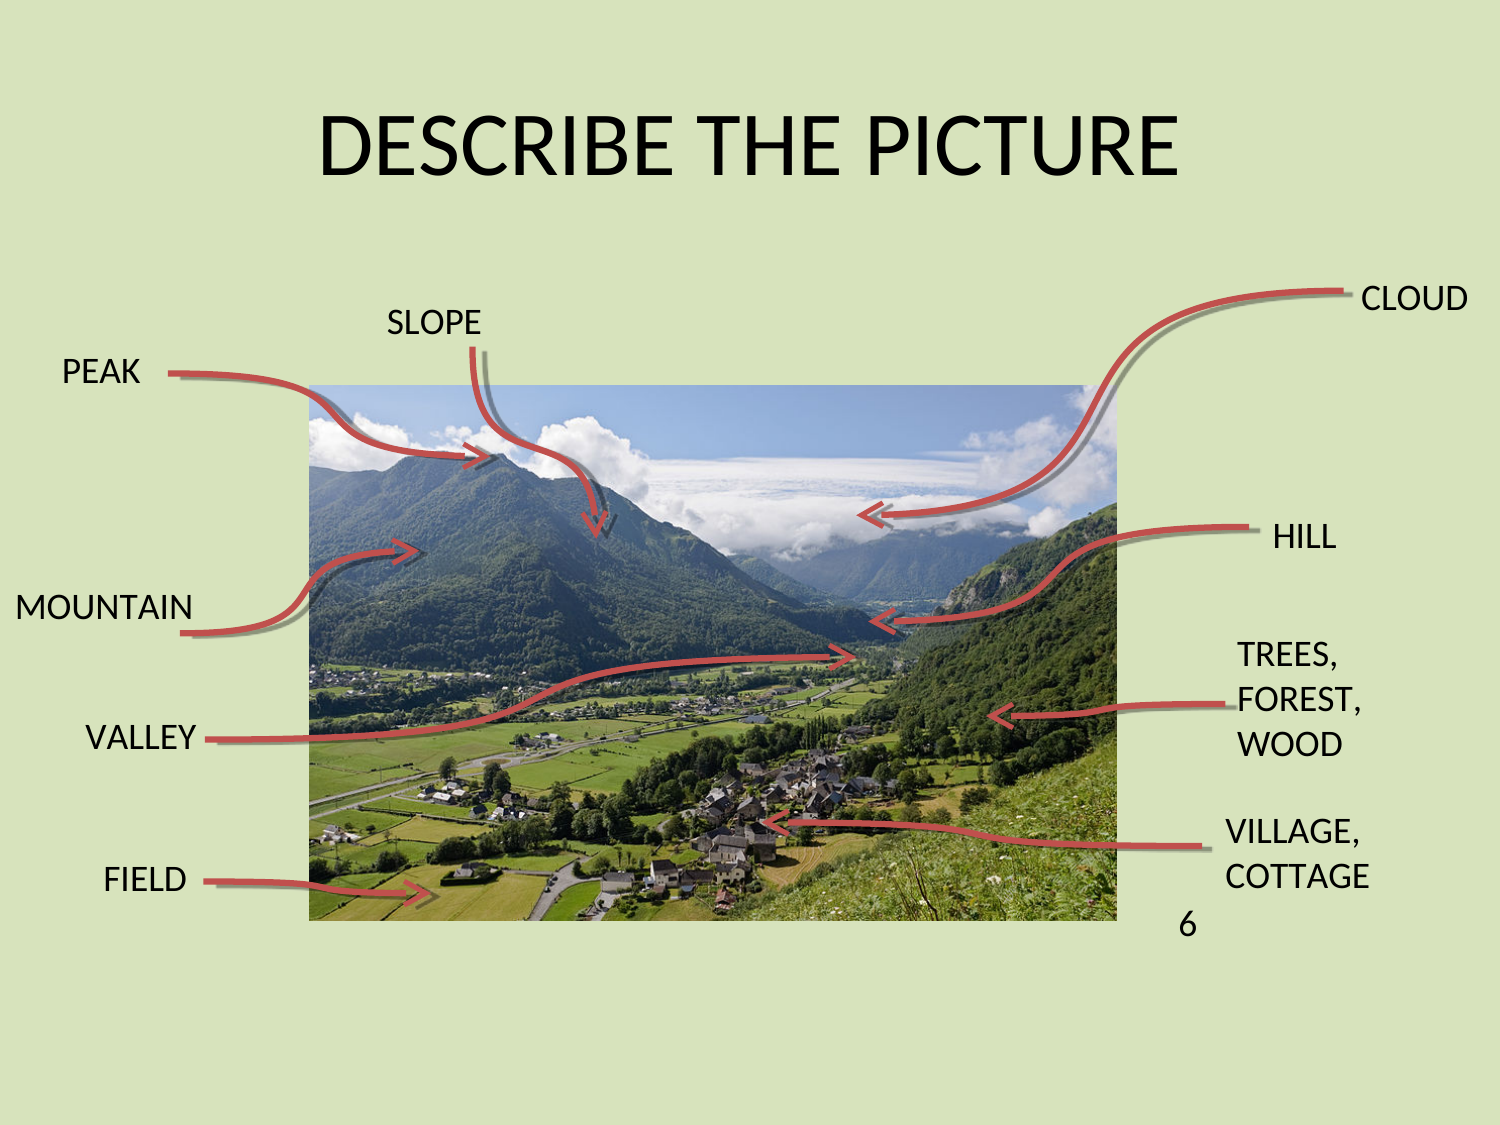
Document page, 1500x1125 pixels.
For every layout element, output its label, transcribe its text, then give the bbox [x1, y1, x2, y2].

text_box CLOUD [1346, 265, 1500, 327]
text_box FIELD [88, 846, 290, 907]
text_box PEAK [47, 337, 290, 399]
title DESCRIBE THE PICTURE [75, 45, 1426, 233]
text_box VALLEY [70, 704, 313, 765]
text_box MOUNTAIN [0, 574, 243, 635]
text_box [309, 385, 1117, 921]
text_box HILL [1257, 503, 1495, 564]
text_box SLOPE [372, 289, 573, 350]
text_box VILLAGE, COTTAGE [1210, 798, 1459, 891]
text_box TREES, FOREST, WOOD [1222, 621, 1424, 773]
text_box 6 [1163, 891, 1500, 953]
